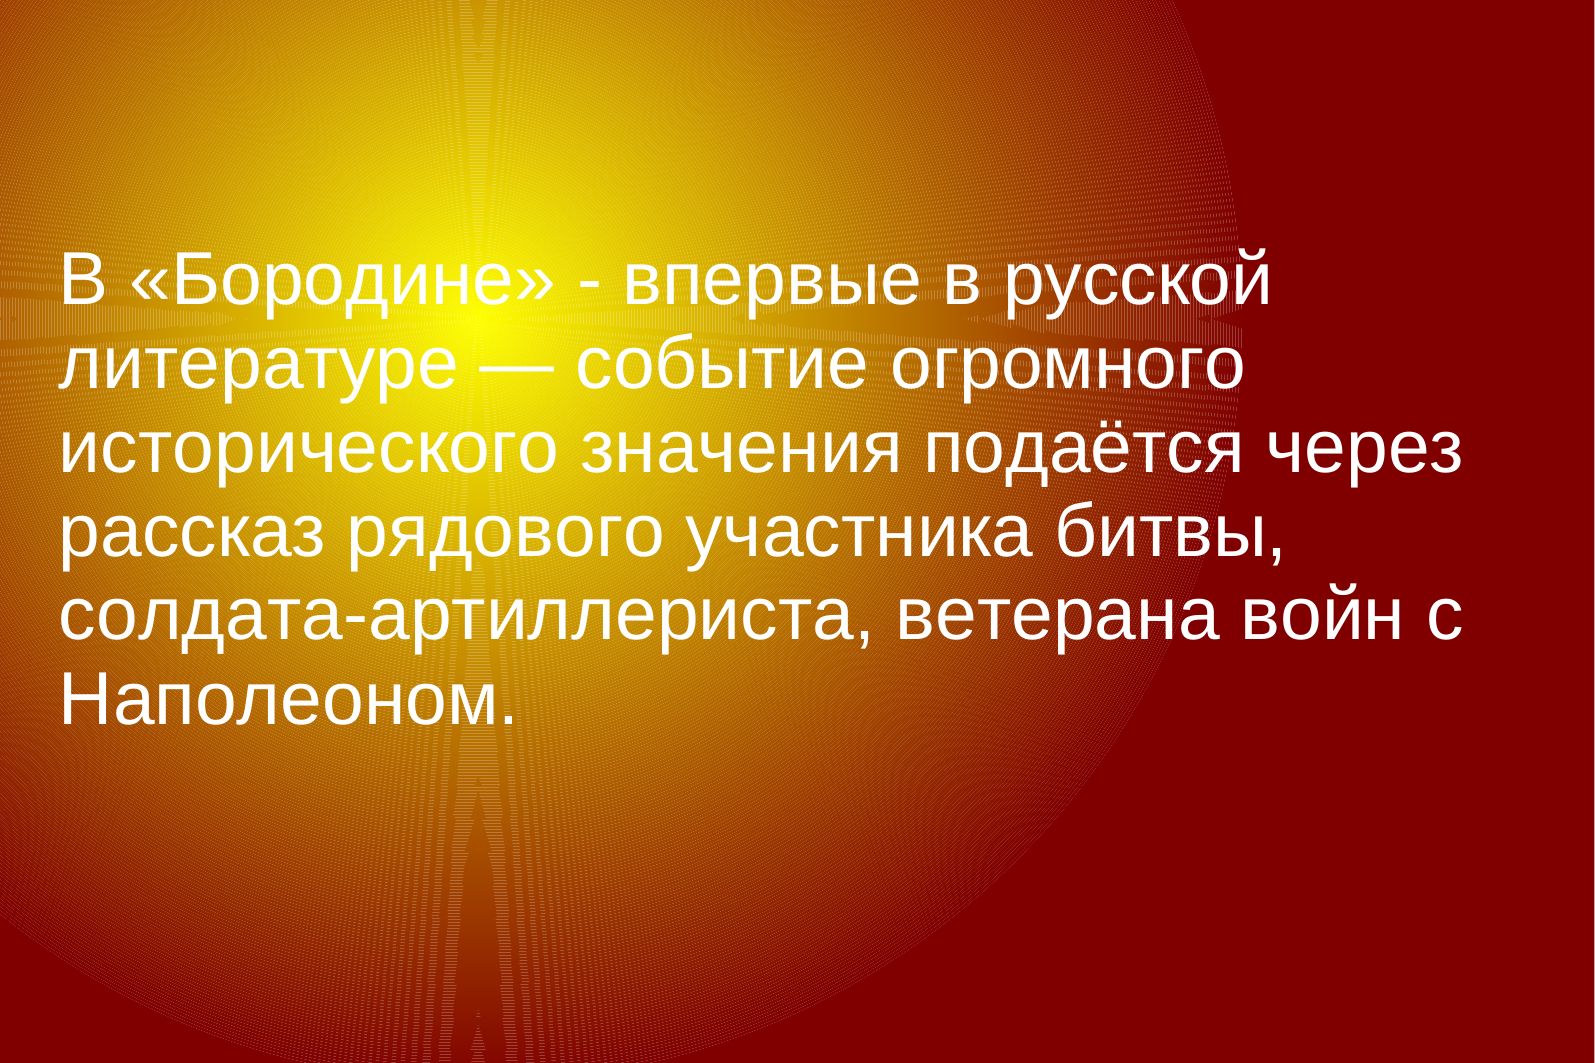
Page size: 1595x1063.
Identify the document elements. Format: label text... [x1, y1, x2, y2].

text_box В «Бородине» - впервые в русской литературе — событие огромного исторического значения подаётся через рассказ рядового участника битвы, солдата-артиллериста, ветерана войн с Наполеоном. [59, 236, 1547, 741]
